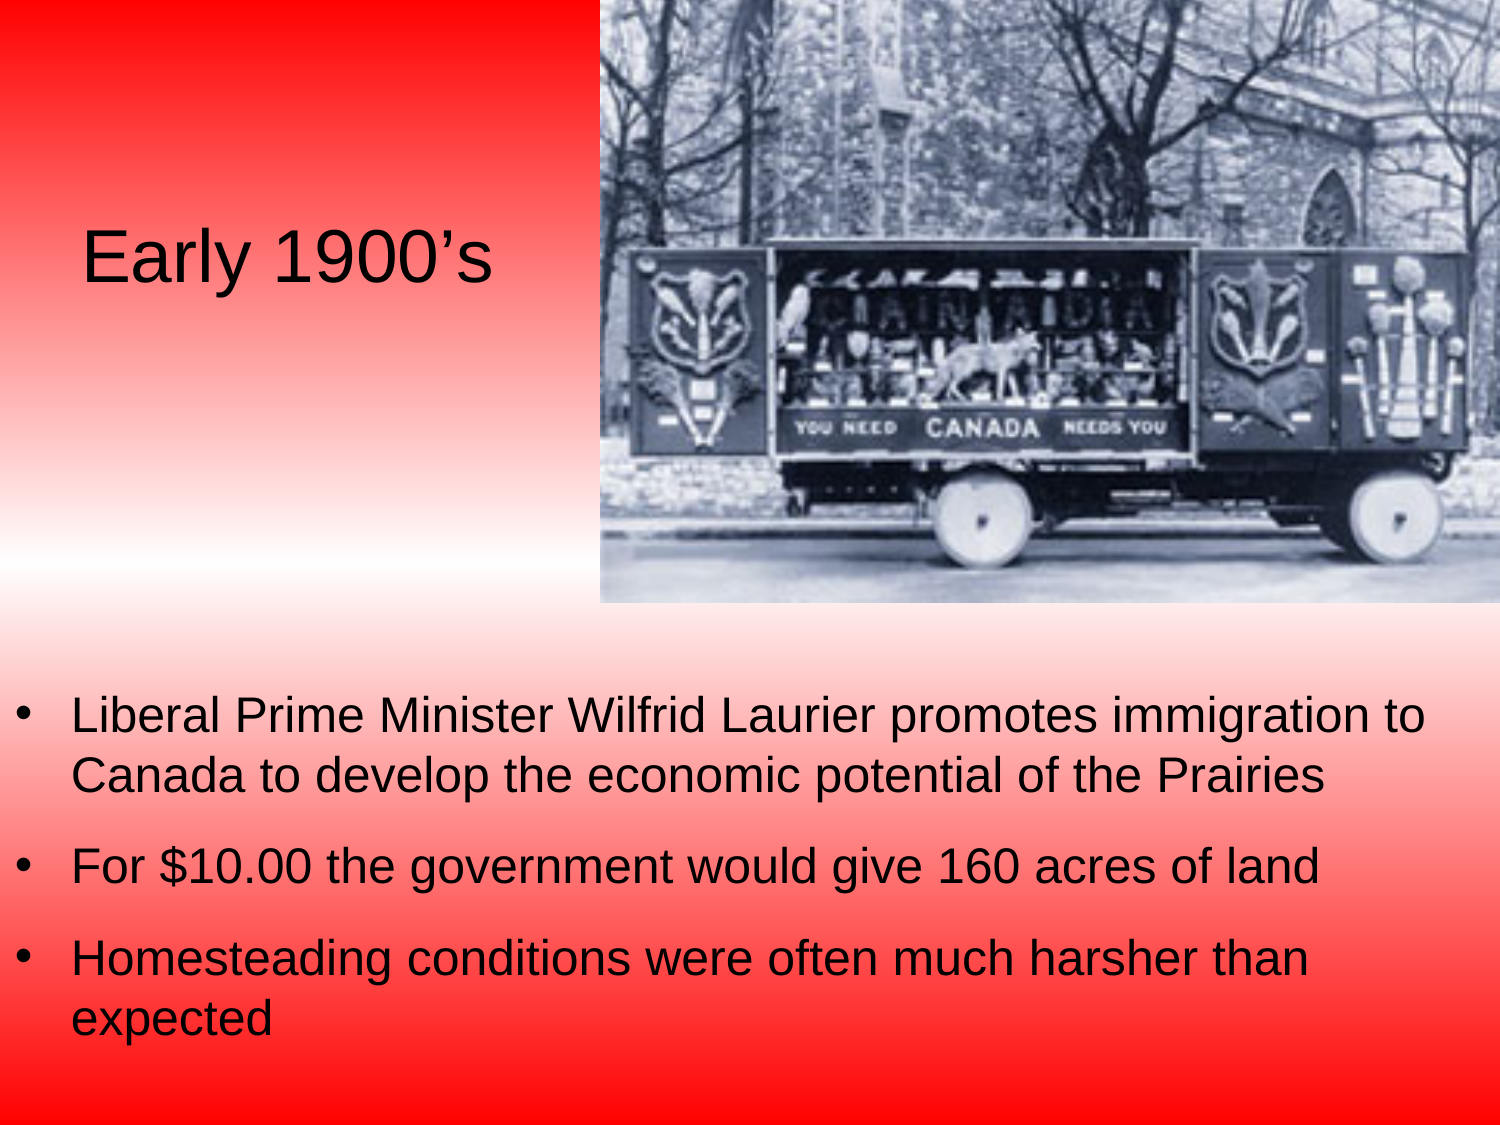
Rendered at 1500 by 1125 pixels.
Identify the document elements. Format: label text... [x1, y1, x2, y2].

picture [600, 0, 1500, 603]
text_box Early 1900’s [0, 199, 576, 306]
text_box Liberal Prime Minister Wilfrid Laurier promotes immigration to Canada to develop the economic potential of the Prairies For $10.00 the government would give 160 acres of land Homesteading conditions were often much harsher than expected [0, 674, 1463, 1053]
